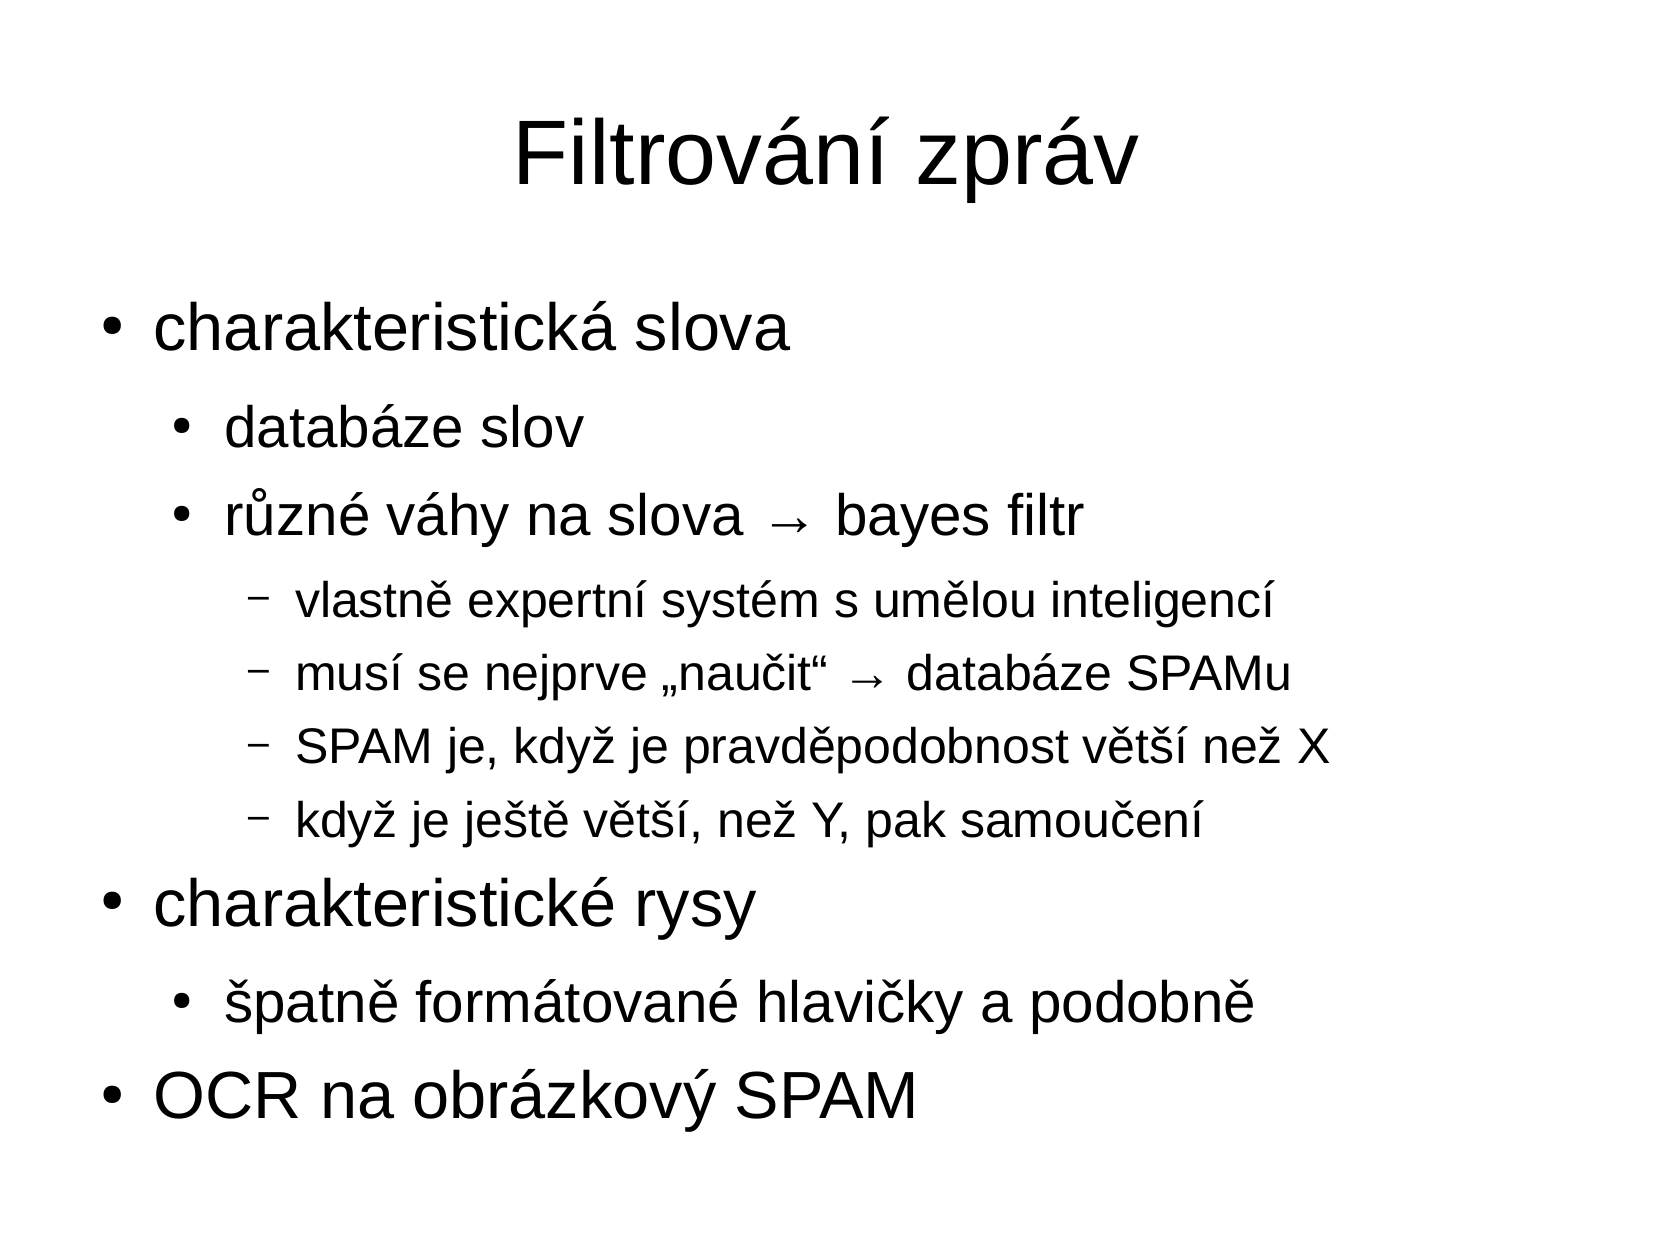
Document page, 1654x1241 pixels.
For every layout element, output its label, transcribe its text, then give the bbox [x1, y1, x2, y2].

list charakteristická slova databáze slov různé váhy na slova → bayes filtr vlastně expertní systém s umělou inteligencí musí se nejprve „naučit“ → databáze SPAMu SPAM je, když je pravděpodobnost větší než X když je ještě větší, než Y, pak samoučení charakteristické rysy špatně formátované hlavičky a podobně OCR na obrázkový SPAM [82, 290, 1571, 1134]
title Filtrování zpráv [82, 49, 1571, 257]
